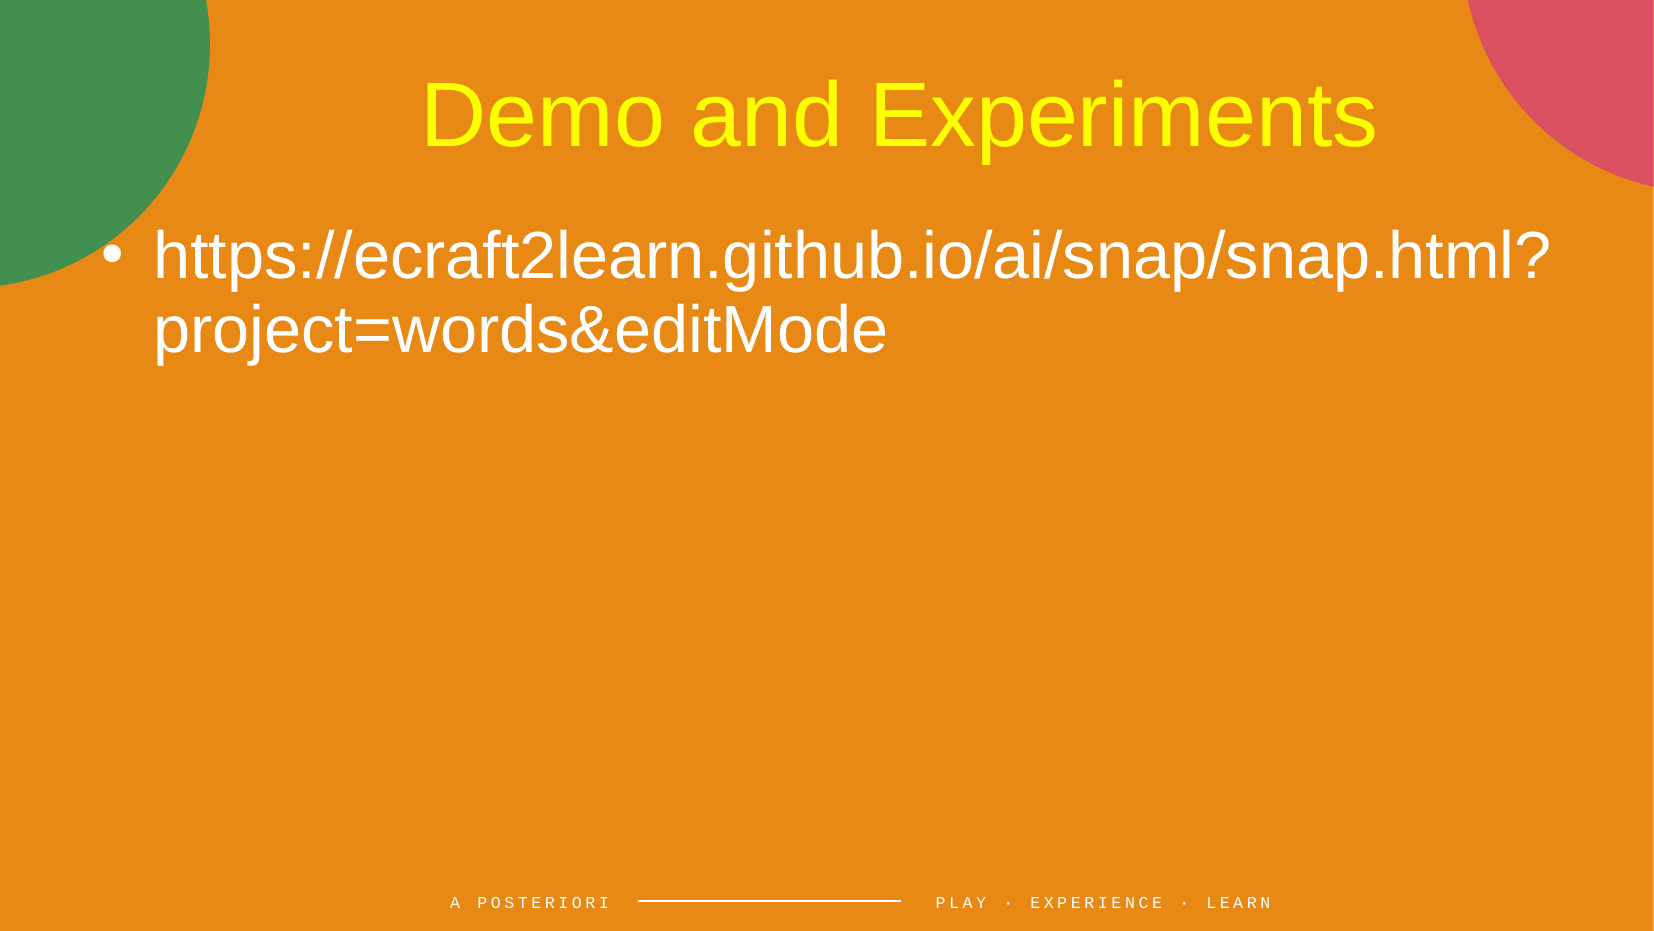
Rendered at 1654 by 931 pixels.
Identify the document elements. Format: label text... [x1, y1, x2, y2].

list https://ecraft2learn.github.io/ai/snap/snap.html?project=words&editMode [82, 217, 1571, 758]
title Demo and Experiments [262, 37, 1538, 193]
